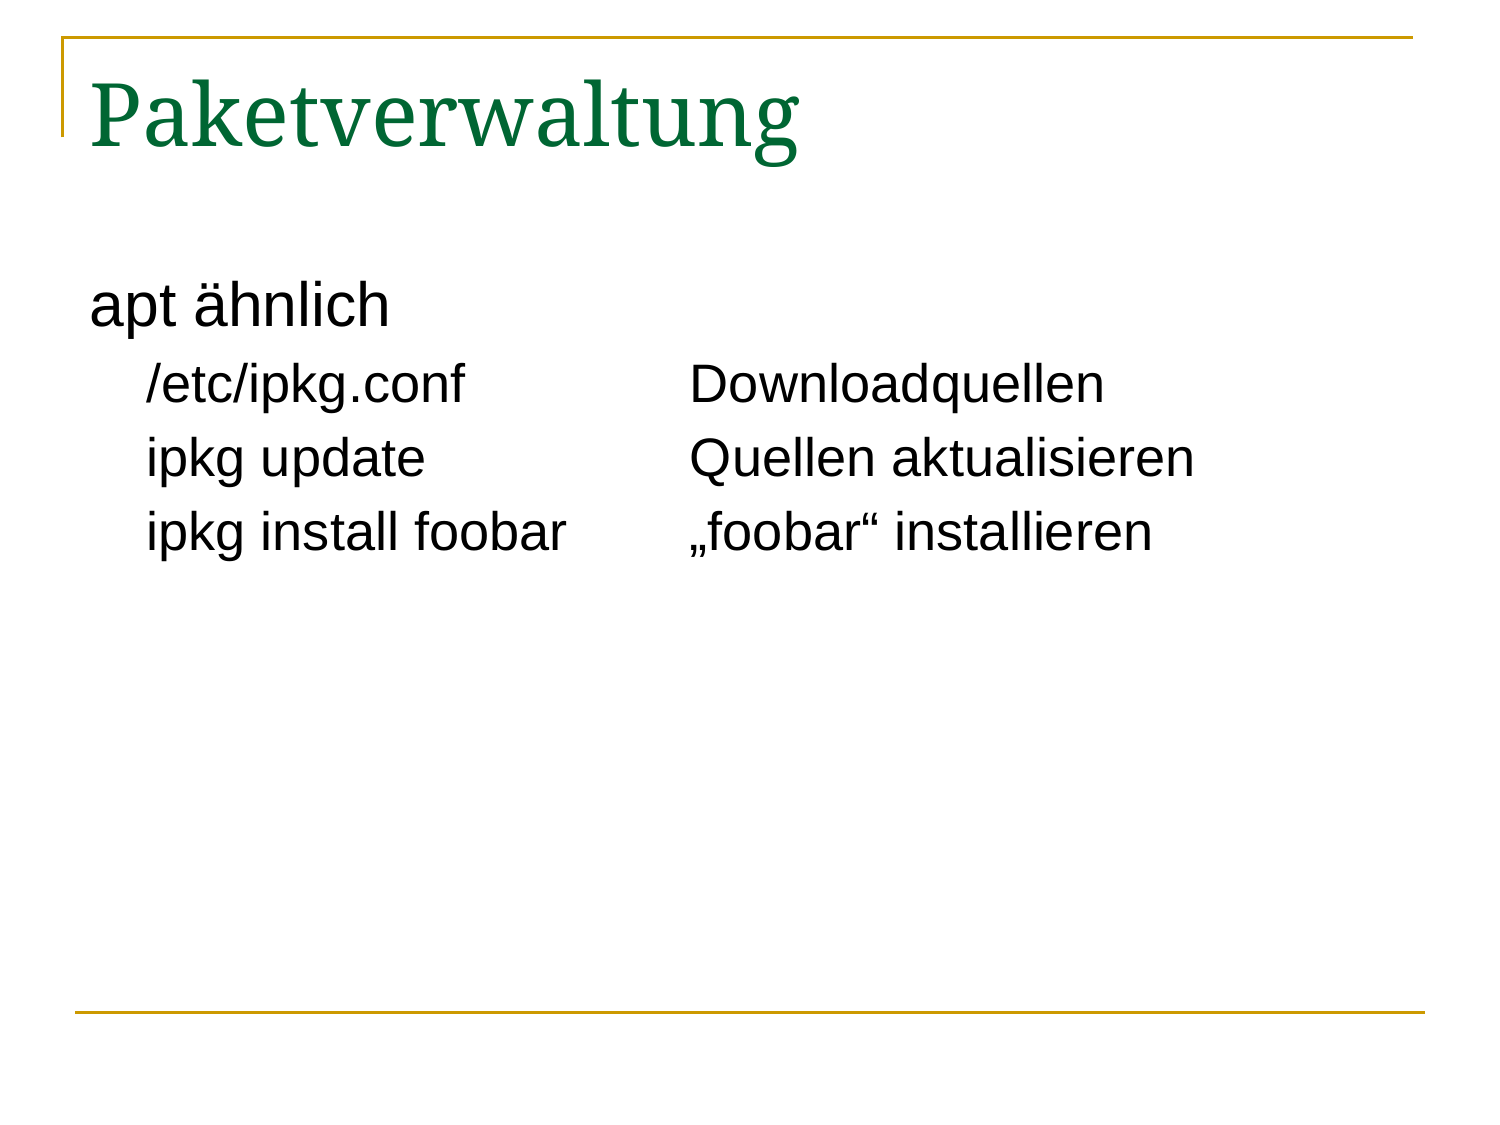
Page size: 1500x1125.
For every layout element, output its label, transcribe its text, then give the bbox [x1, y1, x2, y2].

title Paketverwaltung [75, 45, 1426, 233]
list apt ähnlich /etc/ipkg.conf Downloadquellen ipkg update Quellen aktualisieren ipkg install foobar „foobar“ installieren [75, 262, 1426, 1006]
